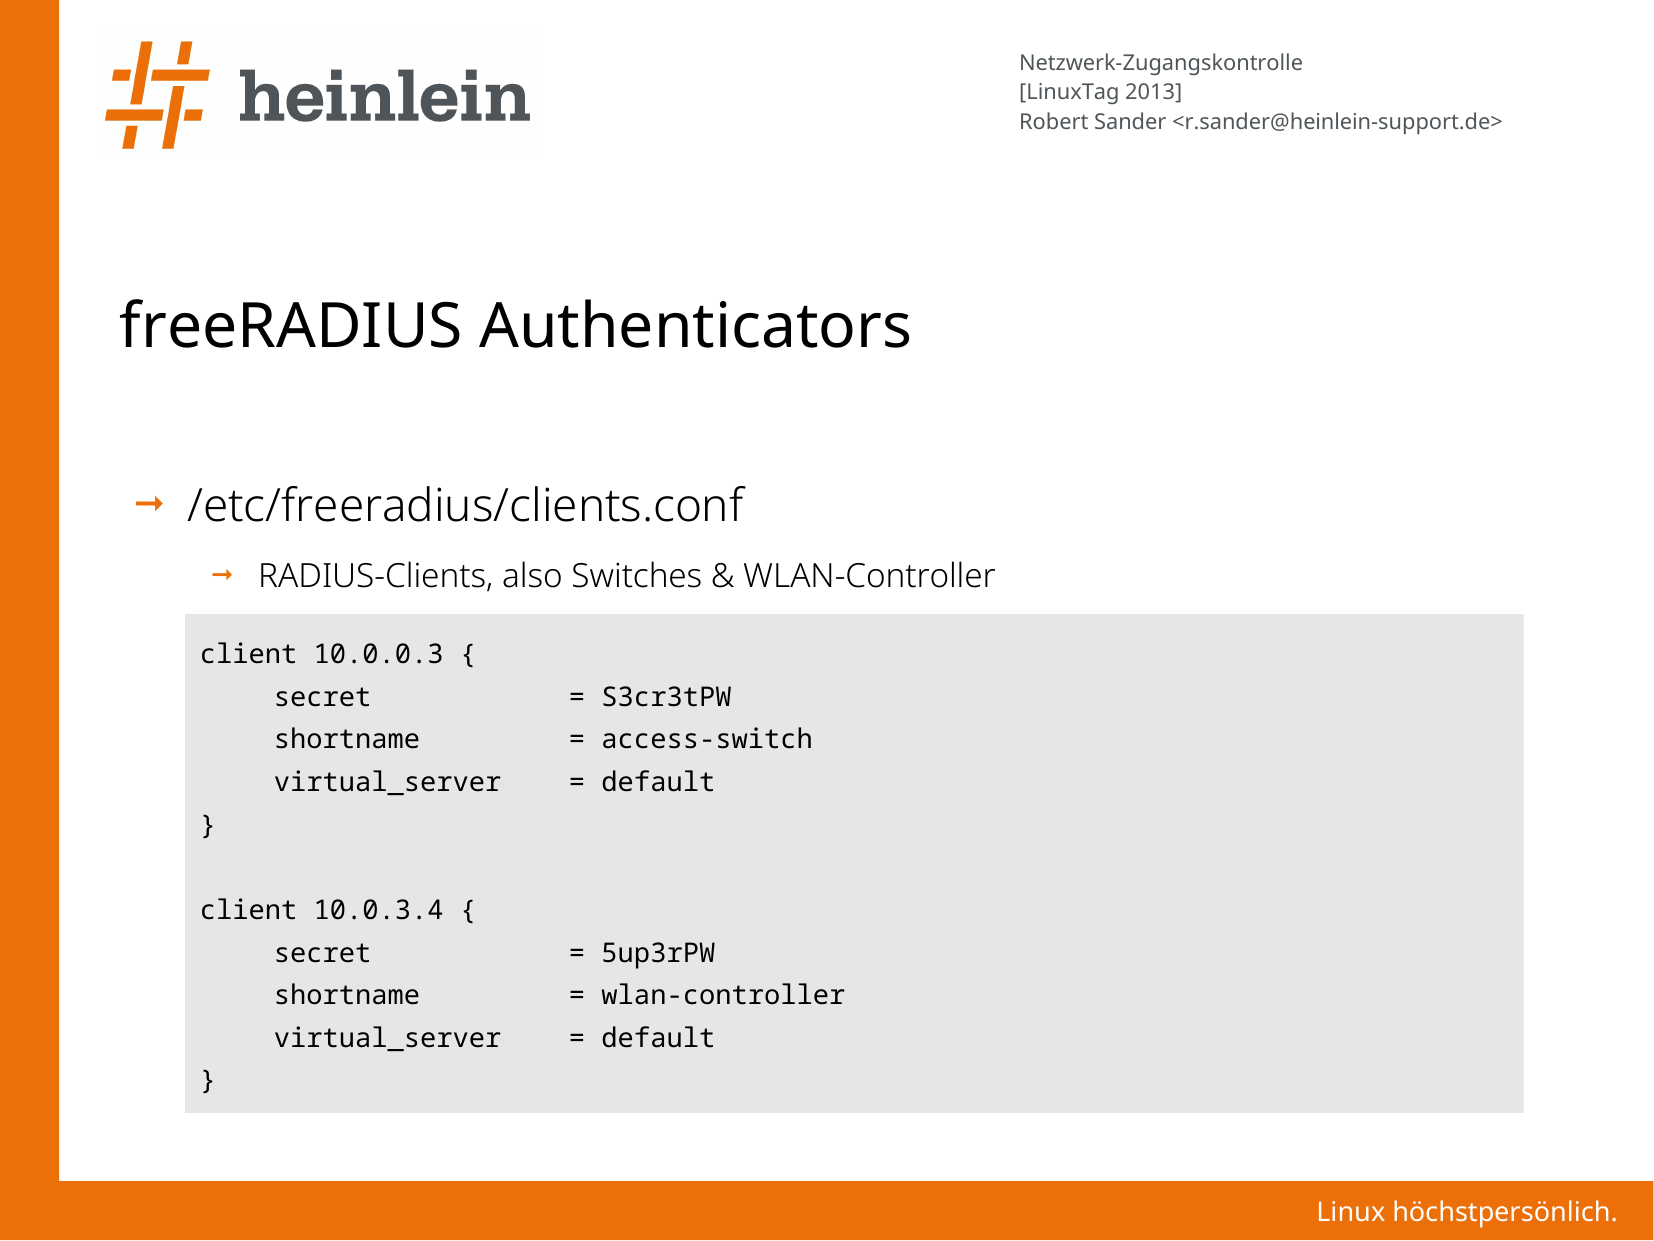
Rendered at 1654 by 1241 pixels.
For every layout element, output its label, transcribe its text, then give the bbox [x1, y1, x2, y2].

picture [98, 27, 539, 158]
title freeRADIUS Authenticators [119, 248, 1538, 367]
list /etc/freeradius/clients.conf RADIUS-Clients, also Switches & WLAN-Controller [116, 471, 1570, 626]
text_box client 10.0.0.3 { secret = S3cr3tPW shortname = access-switch virtual_server = default } client 10.0.3.4 { secret = 5up3rPW shortname = wlan-controller virtual_server = default } [185, 614, 1524, 1063]
